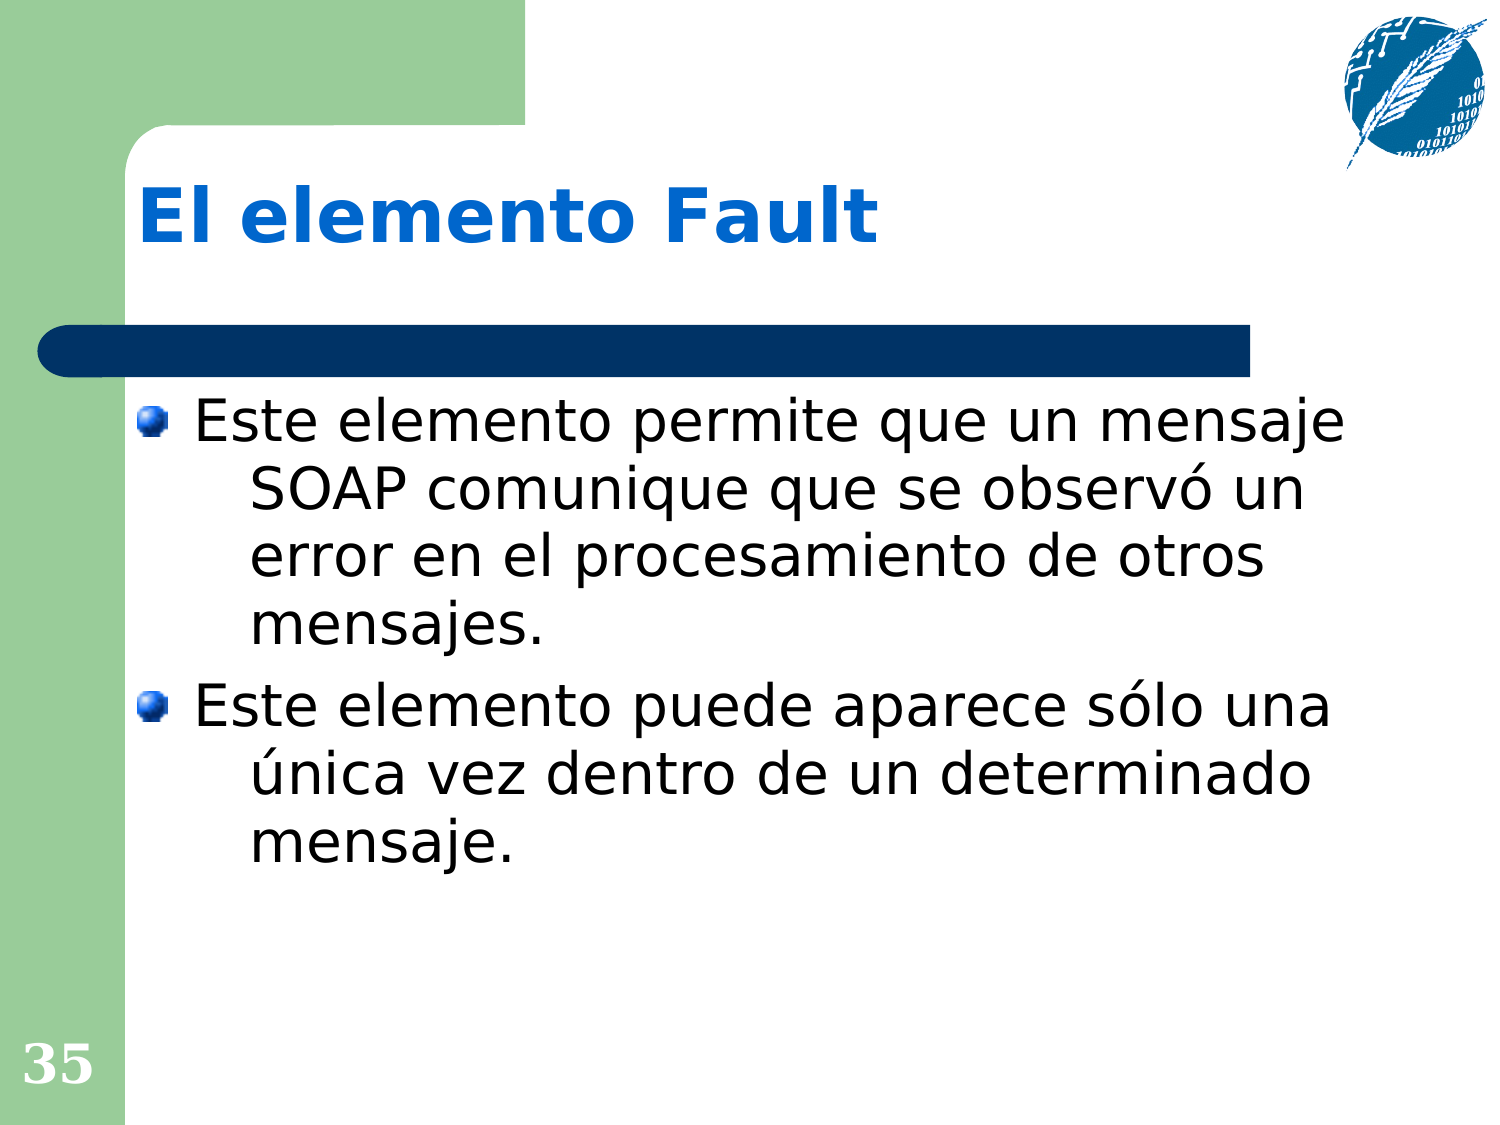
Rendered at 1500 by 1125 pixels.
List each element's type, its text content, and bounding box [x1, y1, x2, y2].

title El elemento Fault [136, 136, 1414, 301]
picture [1341, 15, 1487, 172]
picture [1427, 138, 1431, 148]
picture [1416, 140, 1425, 149]
picture [1433, 139, 1440, 147]
list Este elemento permite que un mensaje SOAP comunique que se observó un error en el procesamiento de otros mensajes. Este elemento puede aparece sólo una única vez dentro de un determinado mensaje. [137, 387, 1400, 1045]
picture [1436, 127, 1450, 136]
